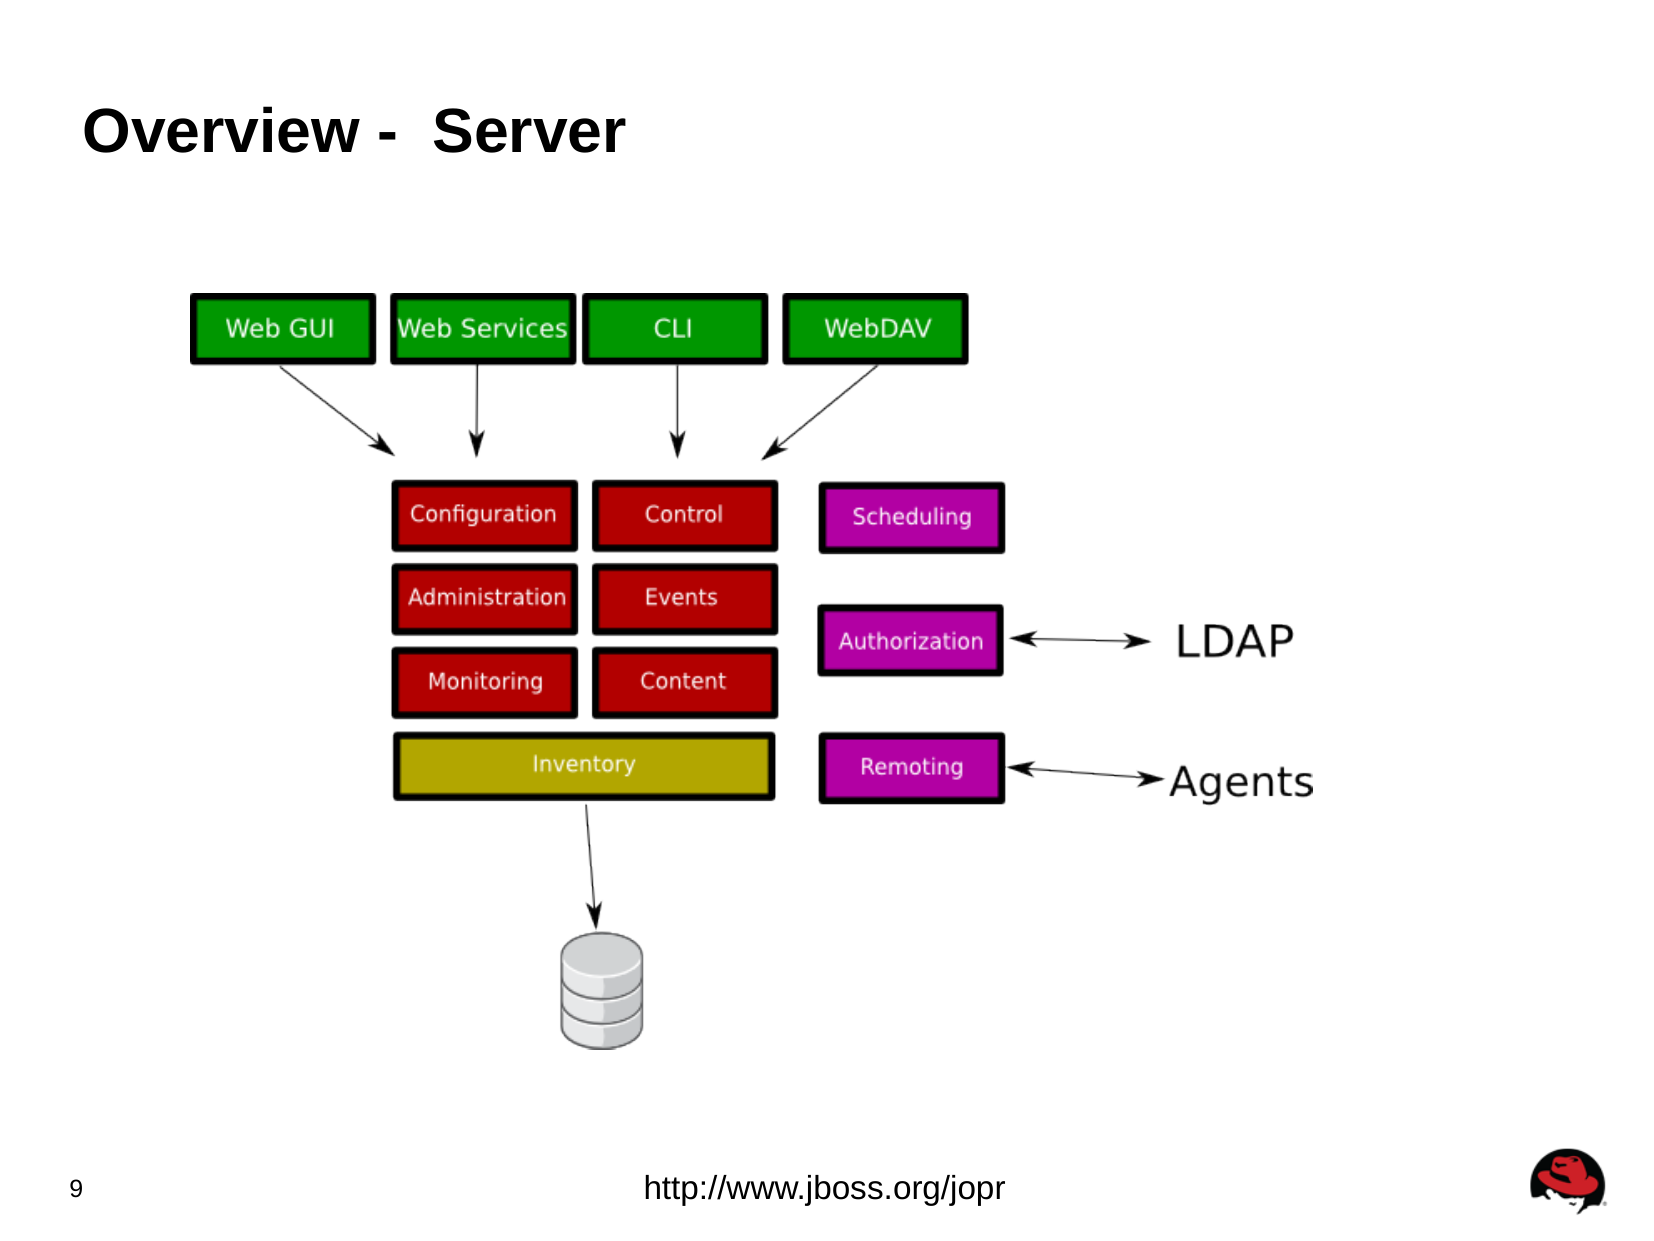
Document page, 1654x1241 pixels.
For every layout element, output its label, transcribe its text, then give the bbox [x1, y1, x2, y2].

picture [1529, 1146, 1613, 1224]
picture [190, 293, 1313, 1051]
title Overview - Server [82, 37, 1571, 226]
